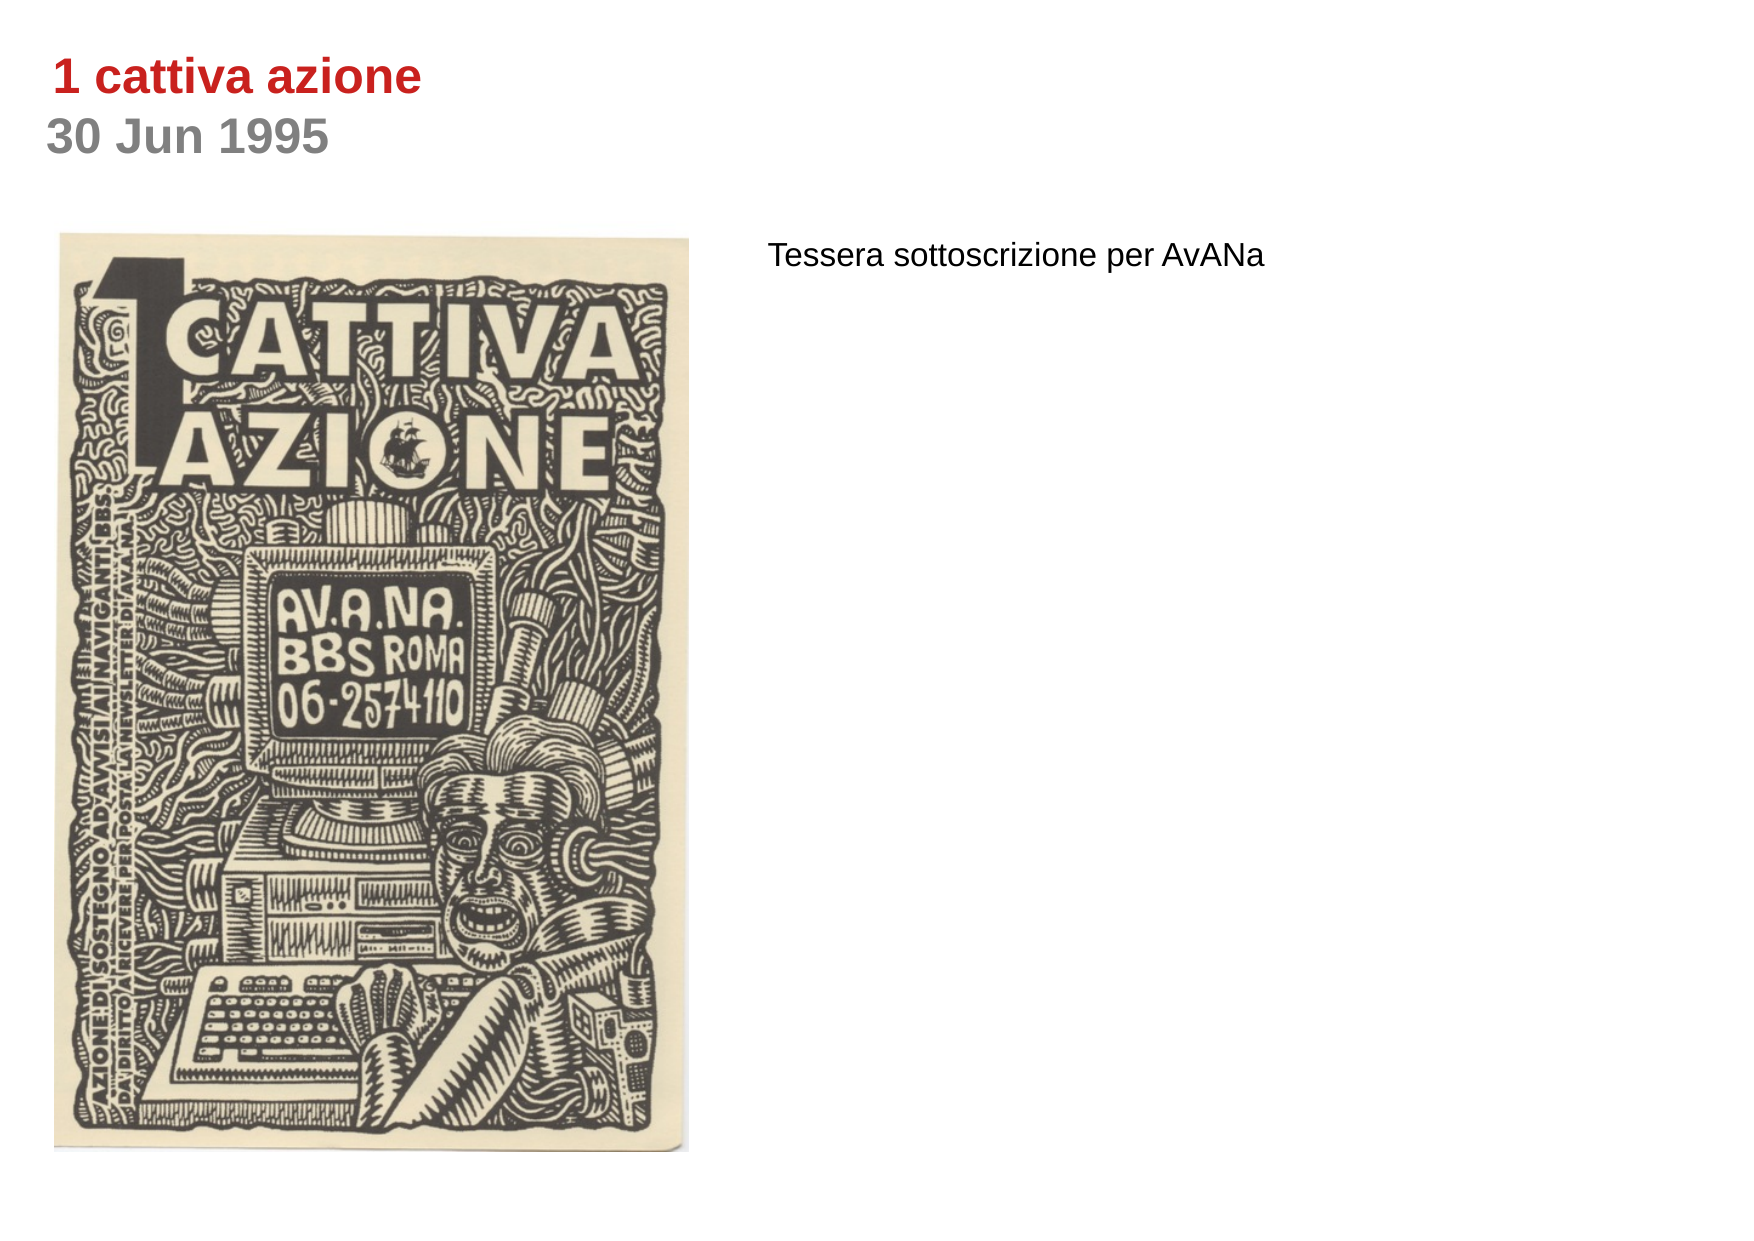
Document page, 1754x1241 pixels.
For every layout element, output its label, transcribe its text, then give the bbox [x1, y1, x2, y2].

text_box 30 Jun 1995 [31, 101, 768, 178]
picture [54, 221, 689, 1152]
subtitle Tessera sottoscrizione per AvANa [767, 236, 1692, 1182]
title 1 cattiva azione [52, 39, 1713, 114]
